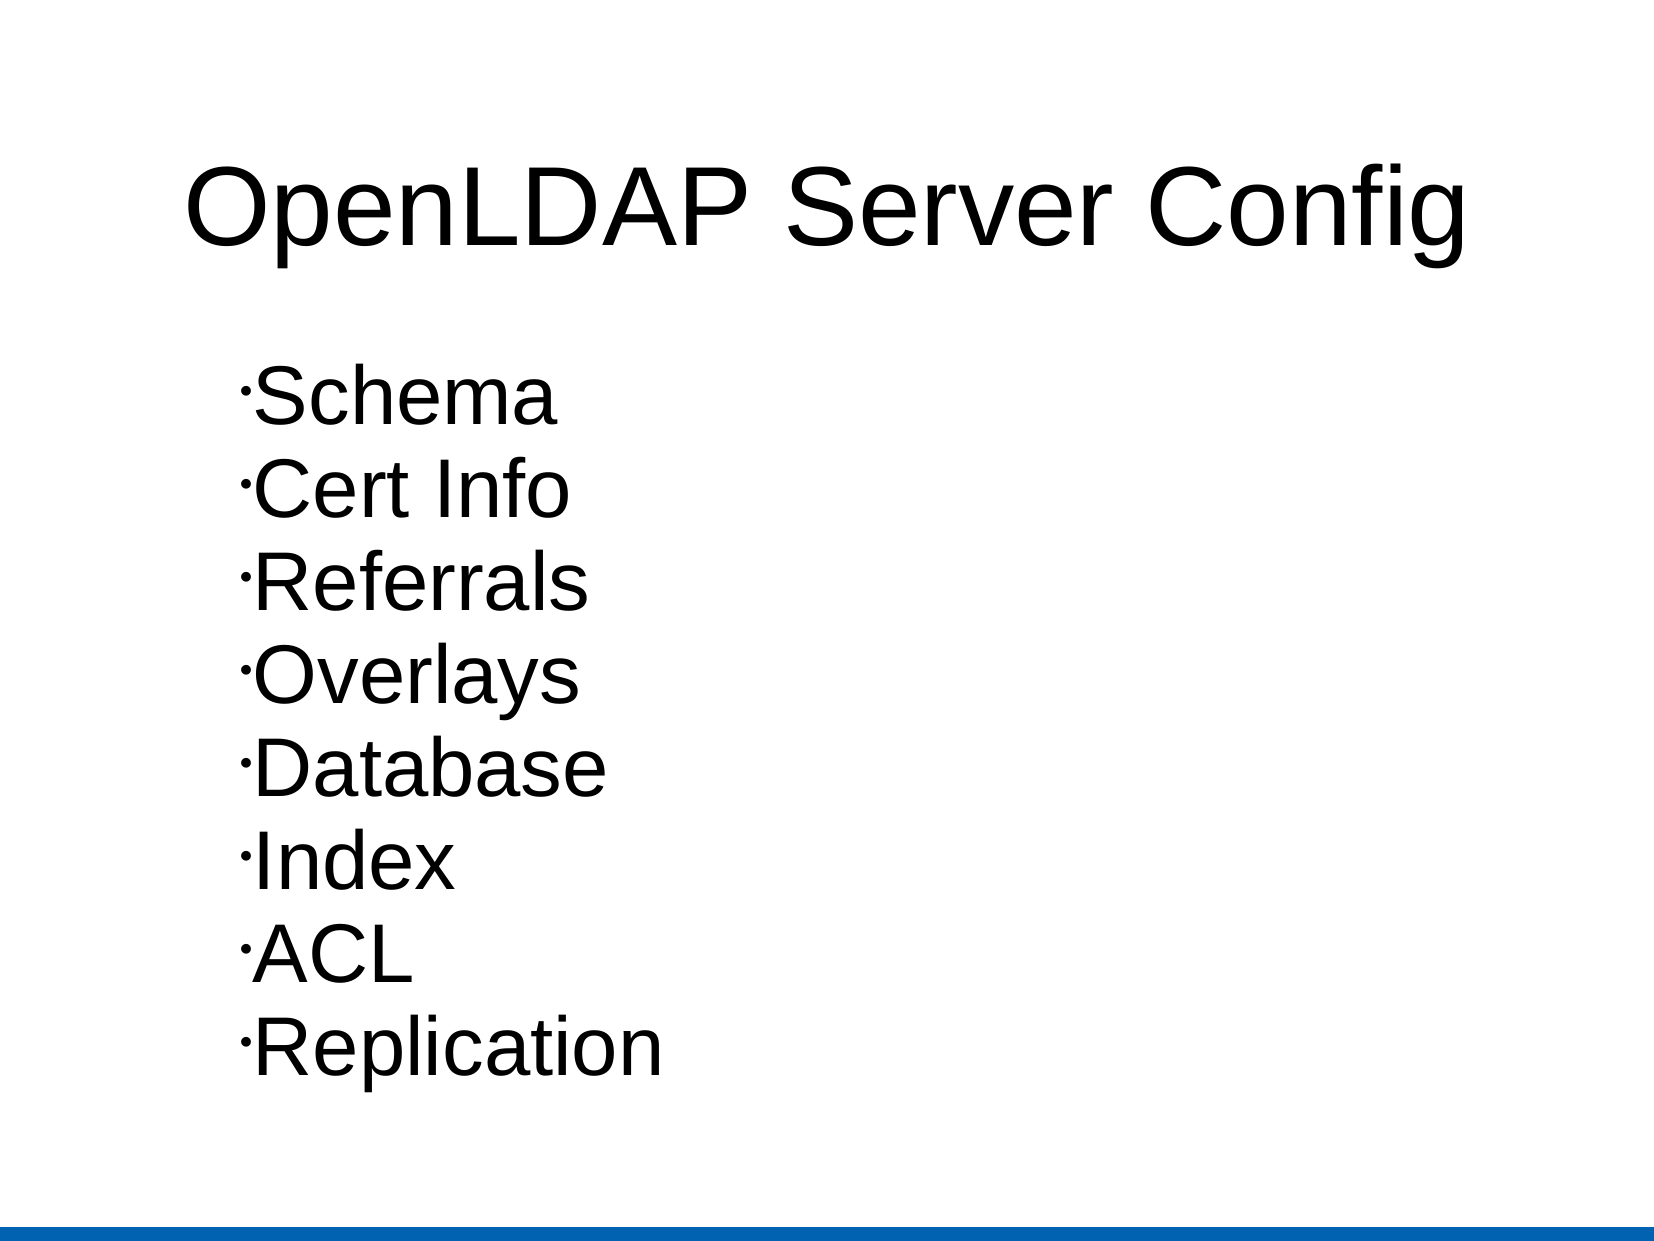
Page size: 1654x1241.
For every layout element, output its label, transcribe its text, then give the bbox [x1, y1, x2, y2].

text_box Schema Cert Info Referrals Overlays Database Index ACL Replication [225, 341, 680, 1101]
title OpenLDAP Server Config [121, 102, 1533, 311]
